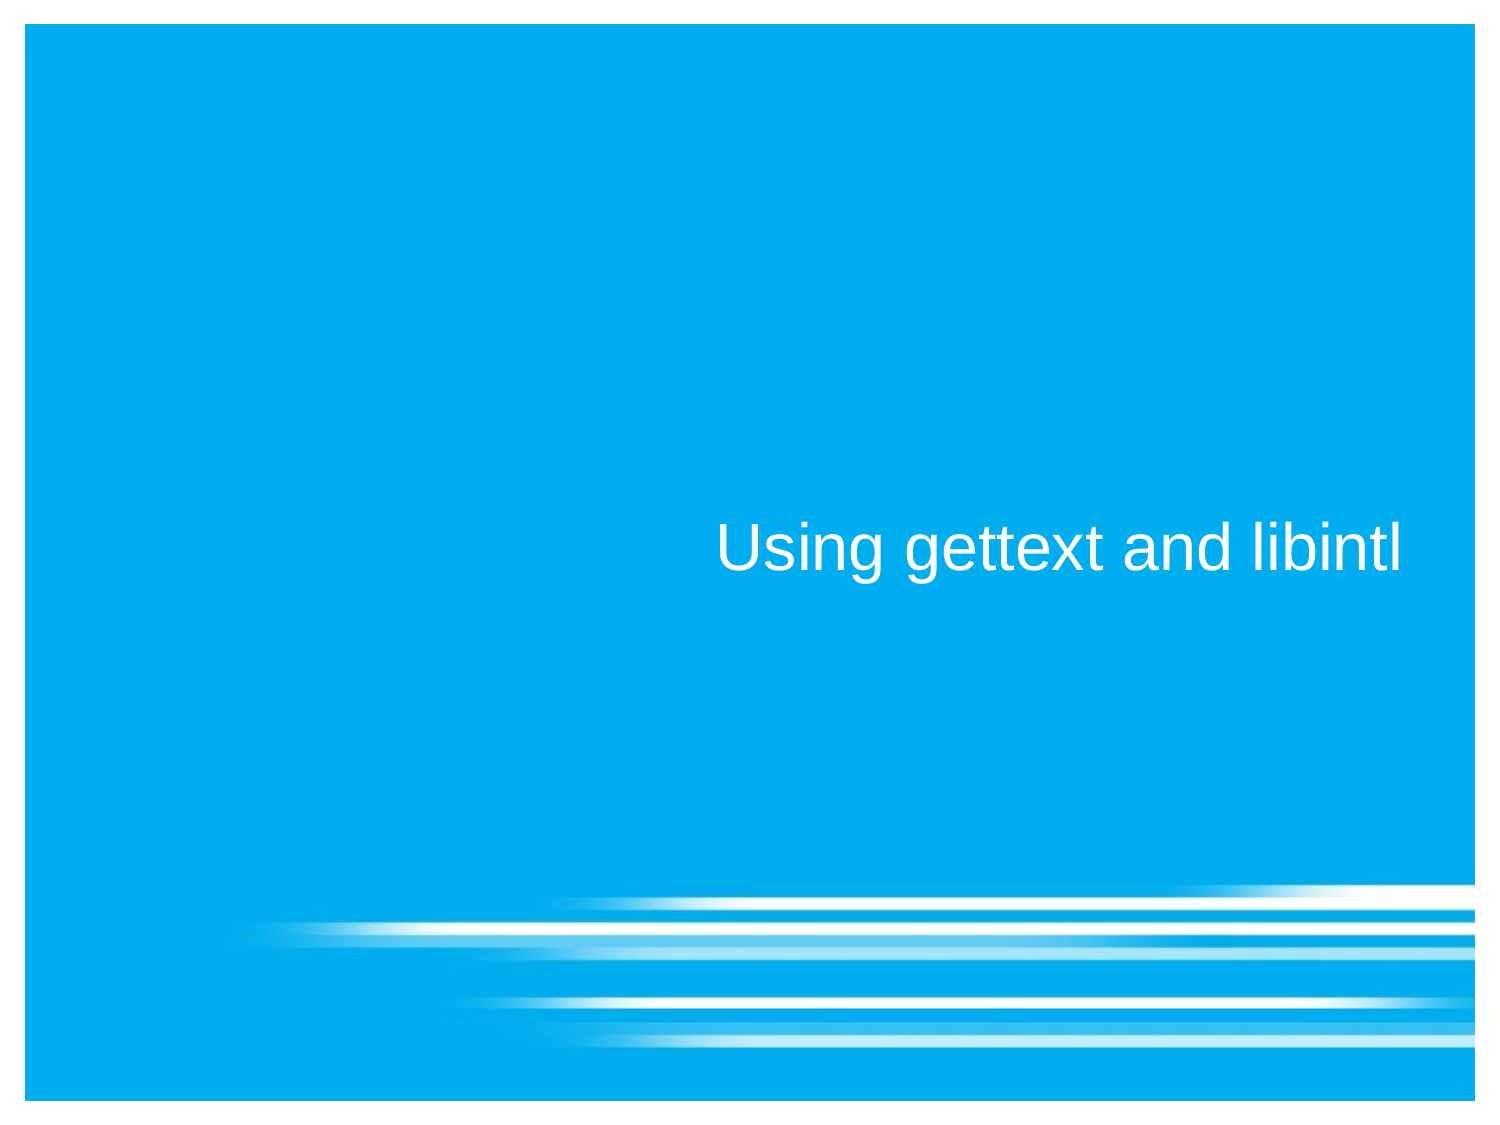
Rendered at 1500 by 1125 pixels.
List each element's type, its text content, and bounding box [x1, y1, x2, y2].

picture [579, 1023, 1475, 1048]
picture [483, 996, 1475, 1009]
picture [572, 884, 1475, 911]
title Using gettext and libintl [53, 449, 1404, 638]
picture [278, 921, 1475, 961]
